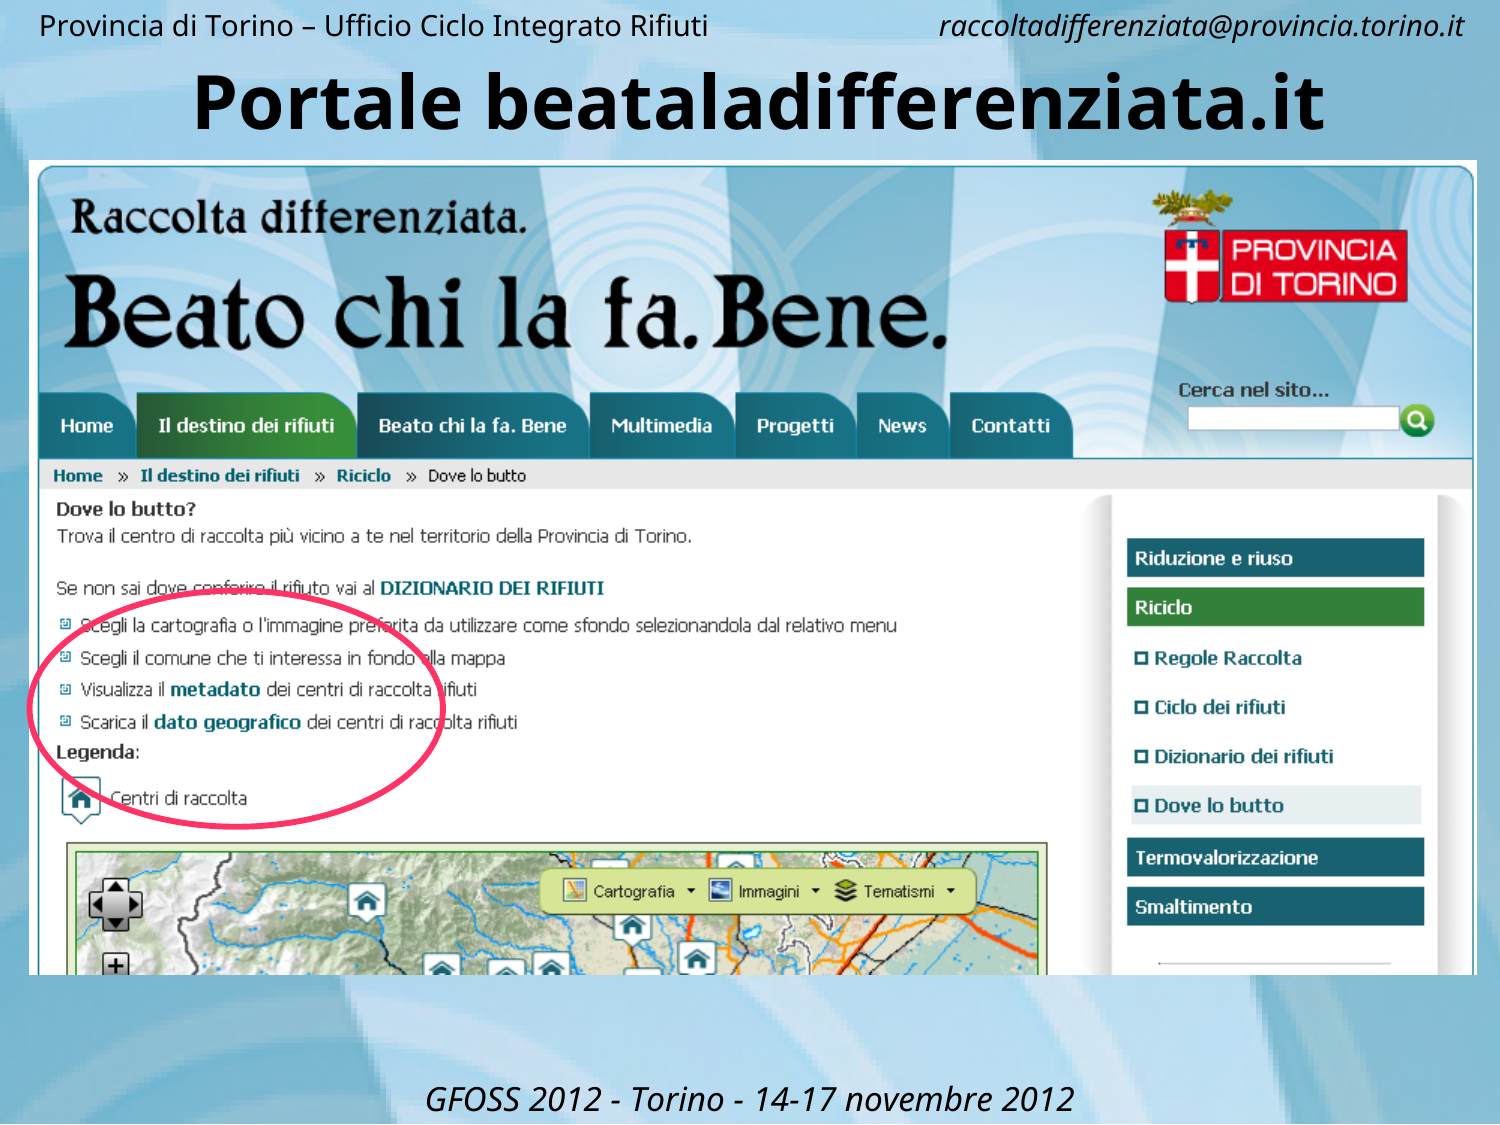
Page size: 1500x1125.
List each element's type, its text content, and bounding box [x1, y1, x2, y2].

picture [29, 160, 1477, 975]
text_box Portale beataladifferenziata.it [177, 47, 1477, 153]
picture [33, 594, 439, 823]
